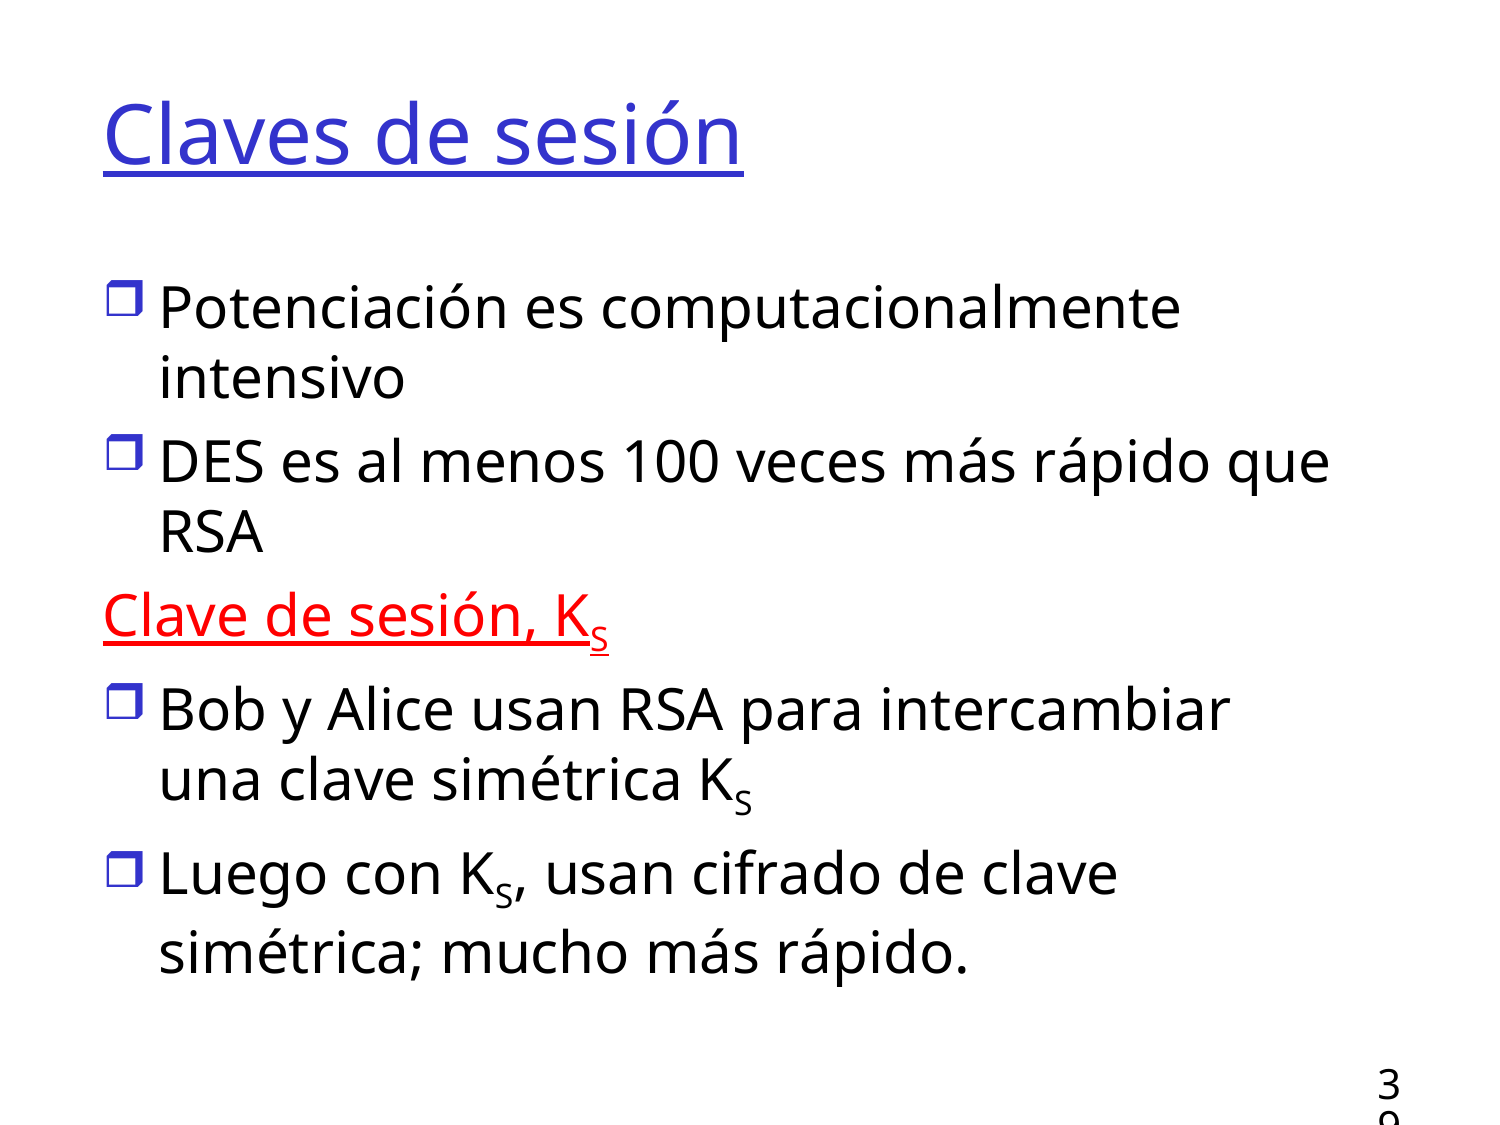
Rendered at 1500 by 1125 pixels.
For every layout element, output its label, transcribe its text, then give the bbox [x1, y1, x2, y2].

list Potenciación es computacionalmente intensivo DES es al menos 100 veces más rápido que RSA Clave de sesión, KS Bob y Alice usan RSA para intercambiar una clave simétrica KS Luego con KS, usan cifrado de clave simétrica; mucho más rápido. [87, 262, 1363, 1026]
title Claves de sesión [87, 37, 1363, 225]
